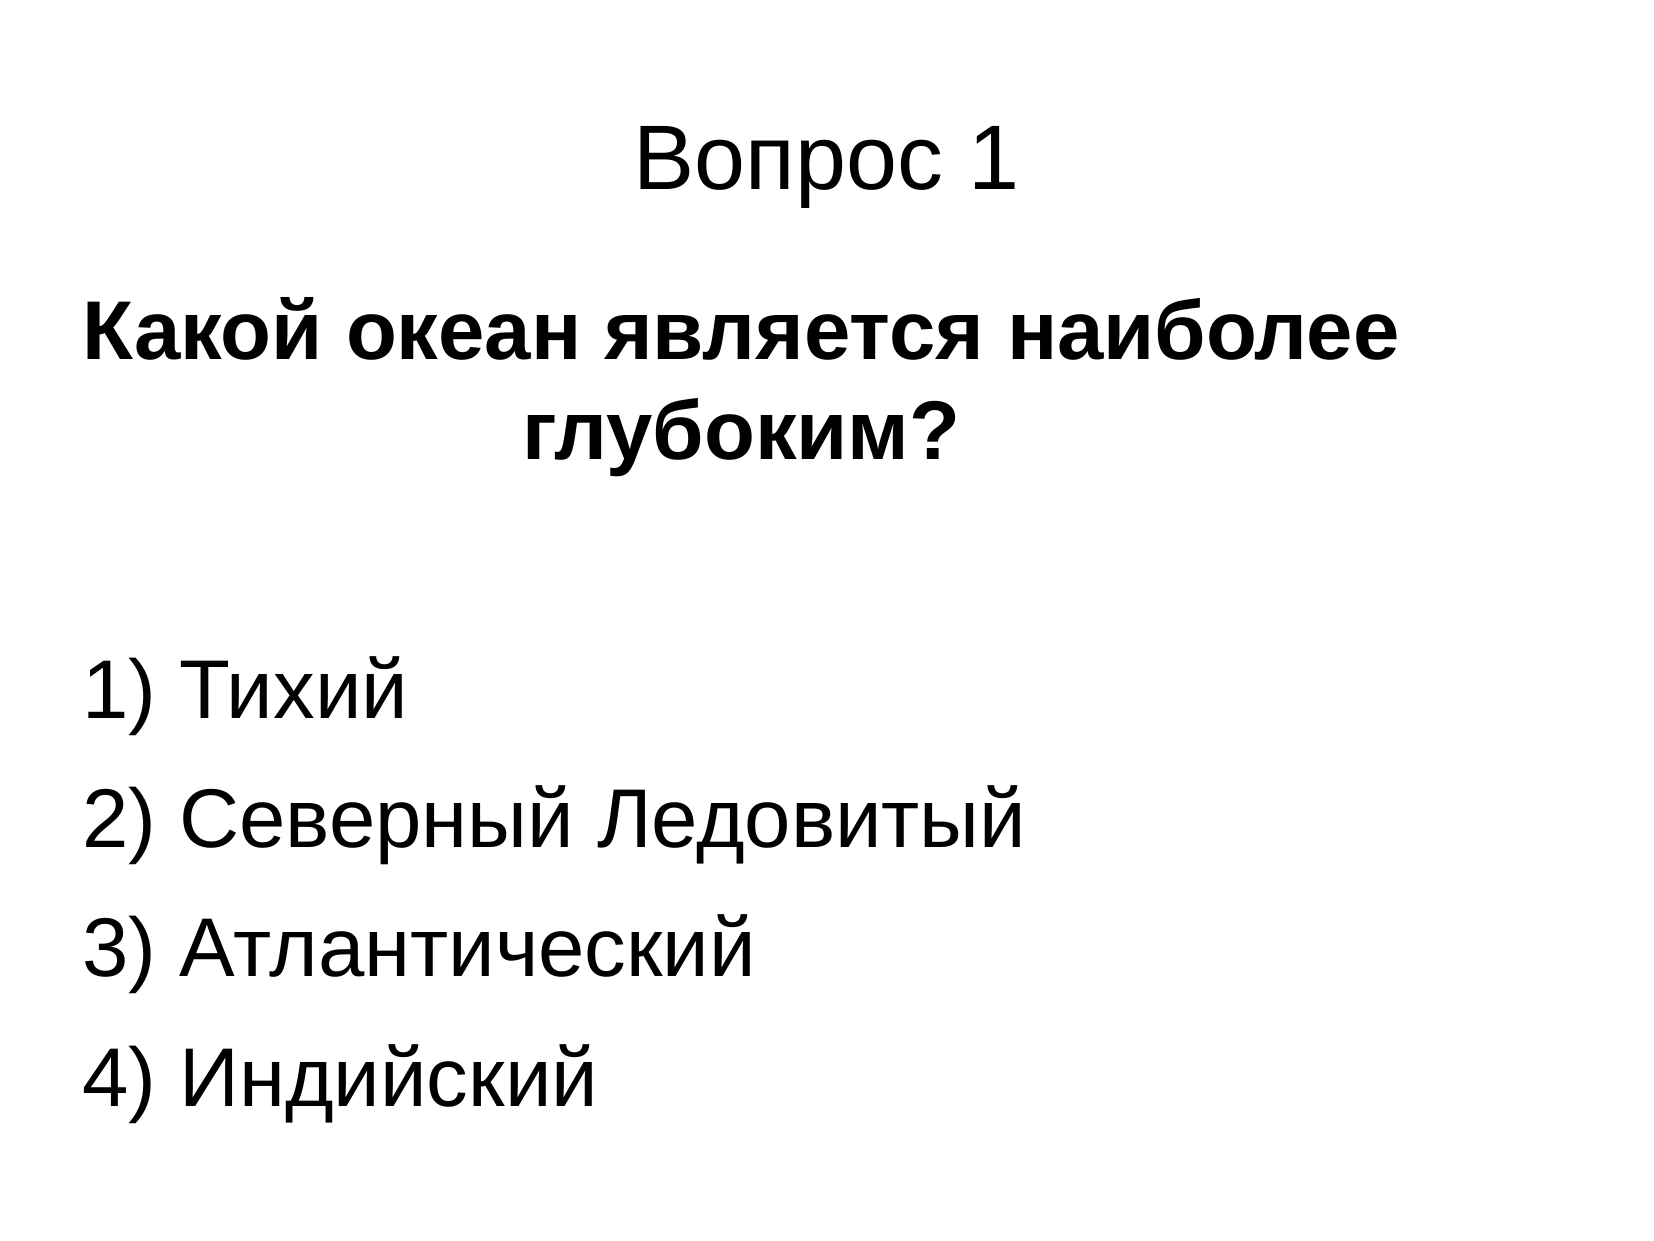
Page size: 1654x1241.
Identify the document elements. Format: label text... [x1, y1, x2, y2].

subtitle Какой океан является наиболее глубоким? 1) Тихий 2) Северный Ледовитый 3) Атлантический 4) Индийский [82, 290, 1571, 1109]
title Вопрос 1 [82, 49, 1571, 257]
